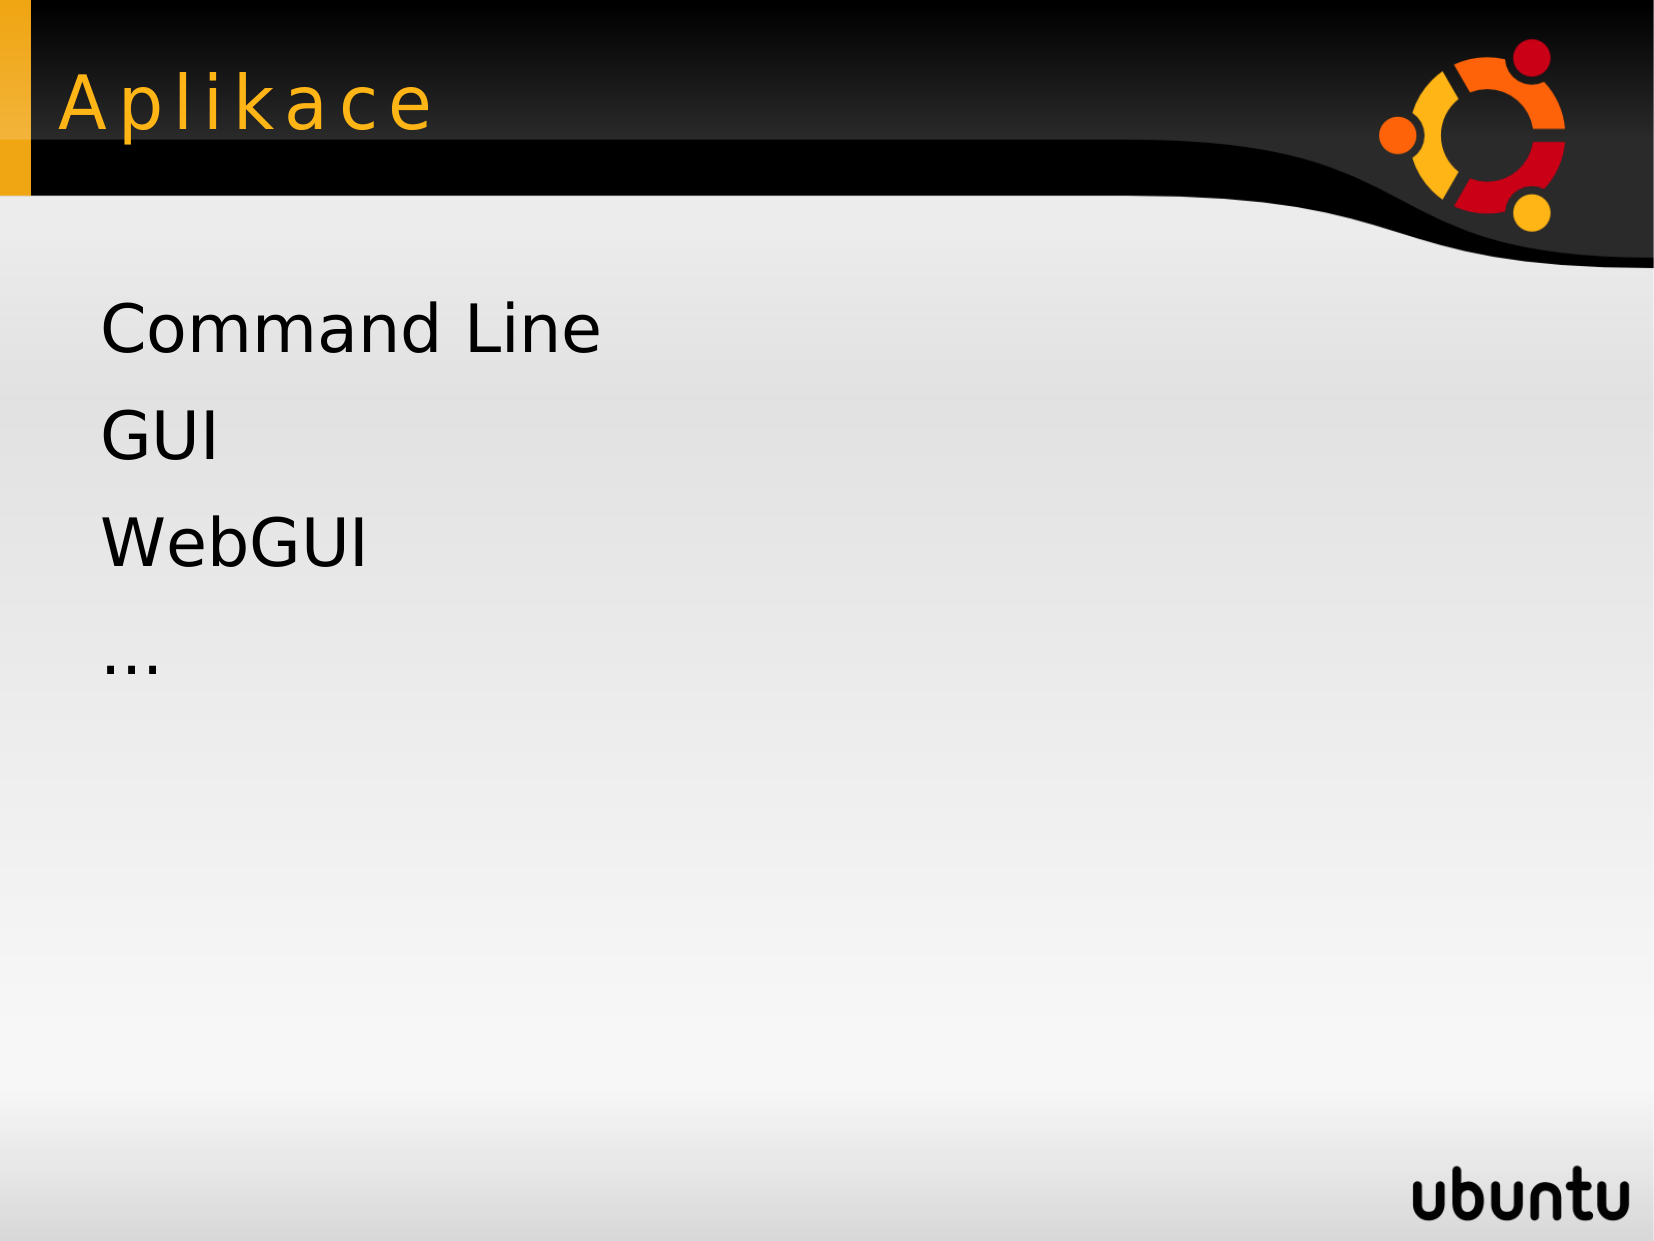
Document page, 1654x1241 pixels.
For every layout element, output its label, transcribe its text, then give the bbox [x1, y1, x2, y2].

picture [0, 0, 1654, 1241]
title Aplikace [59, 36, 1270, 171]
list Command Line GUI WebGUI ... [82, 290, 1571, 1109]
